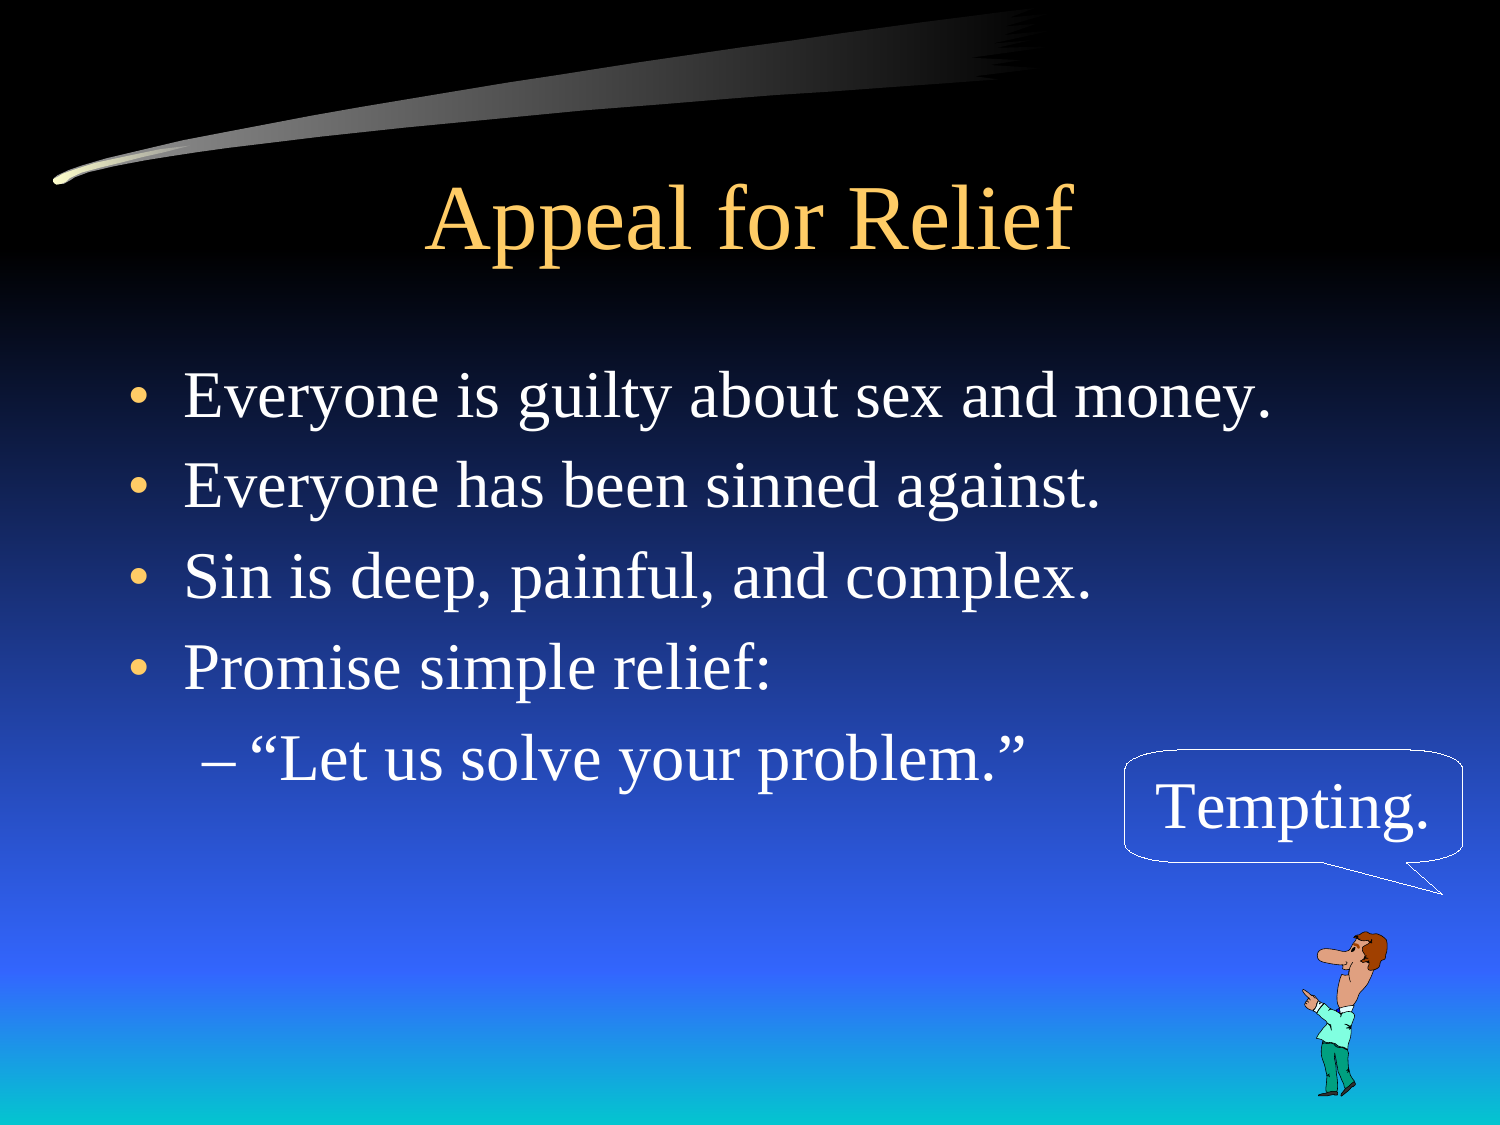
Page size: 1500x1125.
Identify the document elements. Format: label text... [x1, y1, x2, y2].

chart [1301, 931, 1389, 1097]
list Everyone is guilty about sex and money. Everyone has been sinned against. Sin is deep, painful, and complex. Promise simple relief: “Let us solve your problem.” [112, 350, 1388, 1026]
text_box Tempting. [1124, 749, 1463, 895]
title Appeal for Relief [112, 124, 1388, 313]
